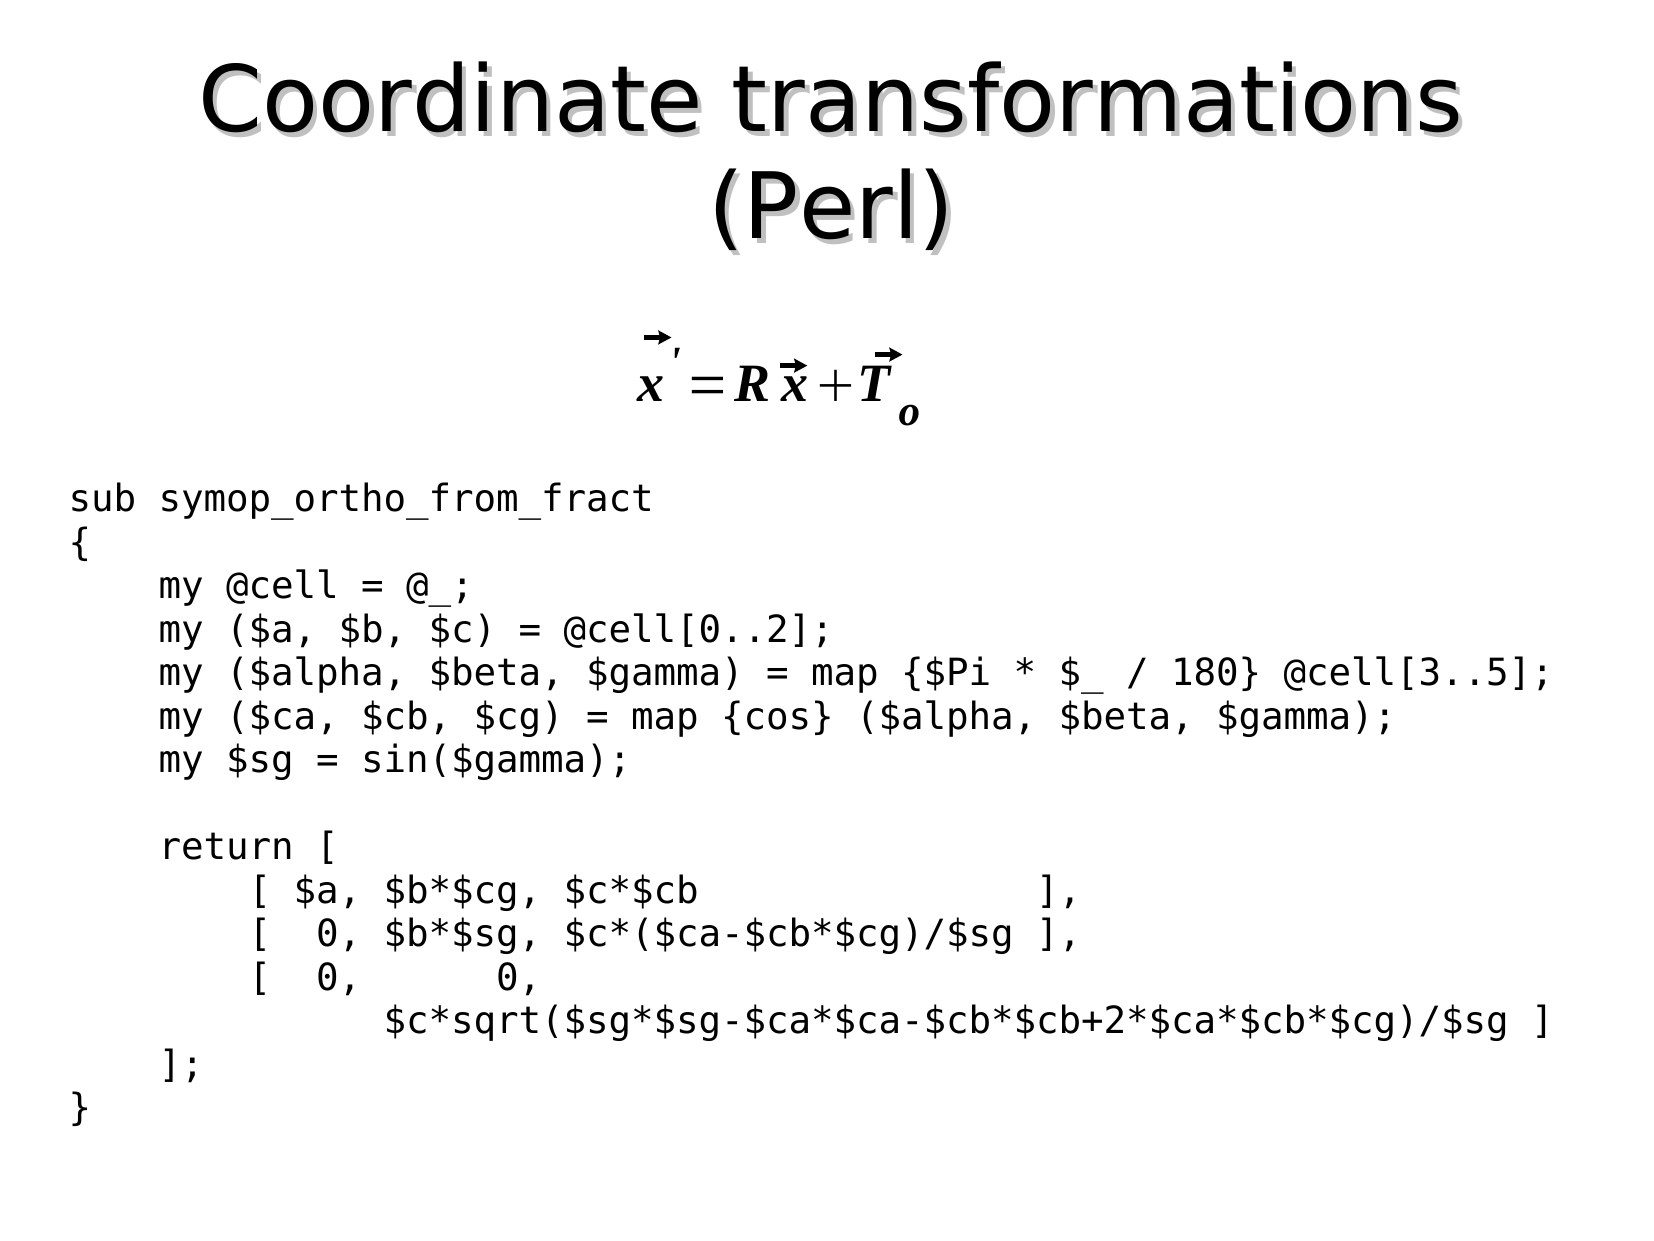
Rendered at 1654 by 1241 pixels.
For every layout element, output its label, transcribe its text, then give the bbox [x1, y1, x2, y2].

chart [626, 325, 927, 434]
text_box sub symop_ortho_from_fract { my @cell = @_; my ($a, $b, $c) = @cell[0..2]; my ($alpha, $beta, $gamma) = map {$Pi * $_ / 180} @cell[3..5]; my ($ca, $cb, $cg) = map {cos} ($alpha, $beta, $gamma); my $sg = sin($gamma); return [ [ $a, $b*$cg, $c*$cb ], [ 0, $b*$sg, $c*($ca-$cb*$cg)/$sg ], [ 0, 0, $c*sqrt($sg*$sg-$ca*$ca-$cb*$cb+2*$ca*$cb*$cg)/$sg ] ]; } [68, 476, 1554, 1130]
title Coordinate transformations (Perl) [125, 46, 1538, 261]
